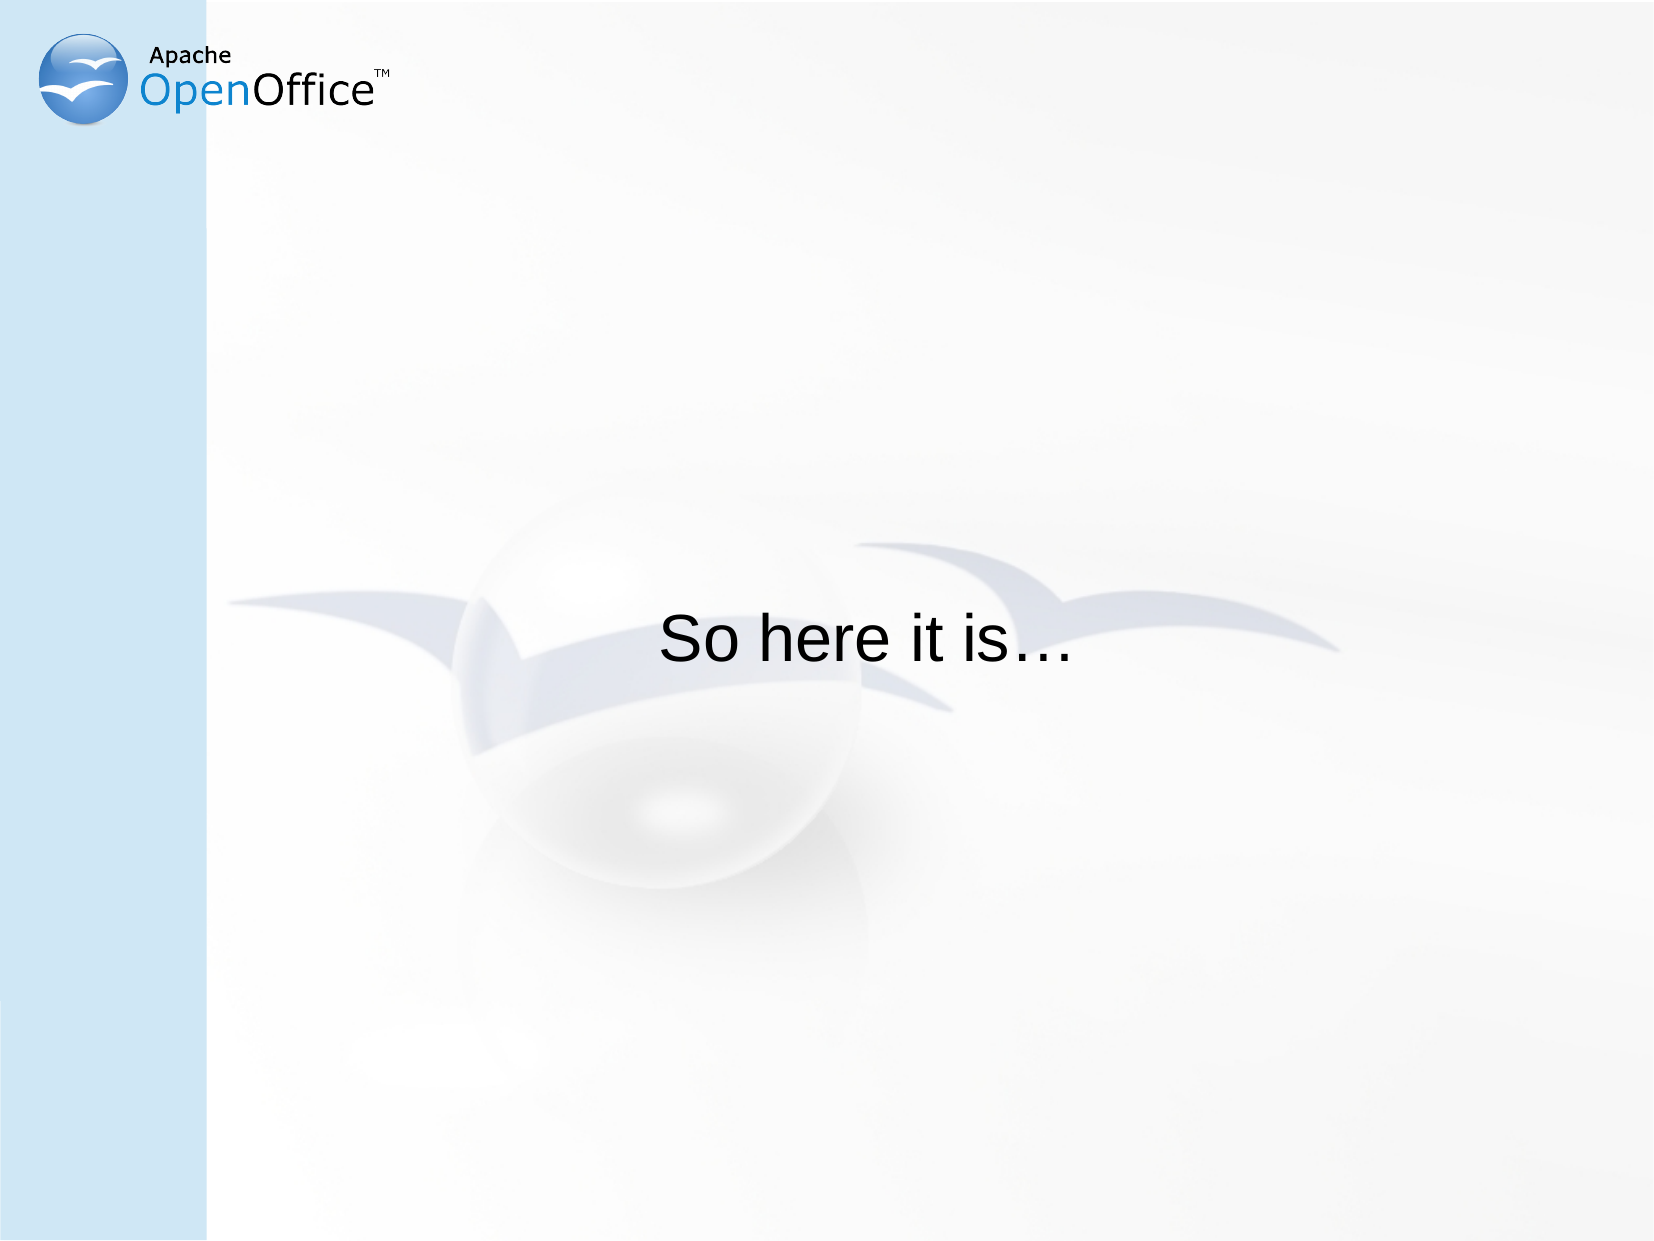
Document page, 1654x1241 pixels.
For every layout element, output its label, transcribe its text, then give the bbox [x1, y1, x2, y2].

picture [35, 2, 1654, 1241]
subtitle So here it is… [165, 108, 1571, 1168]
